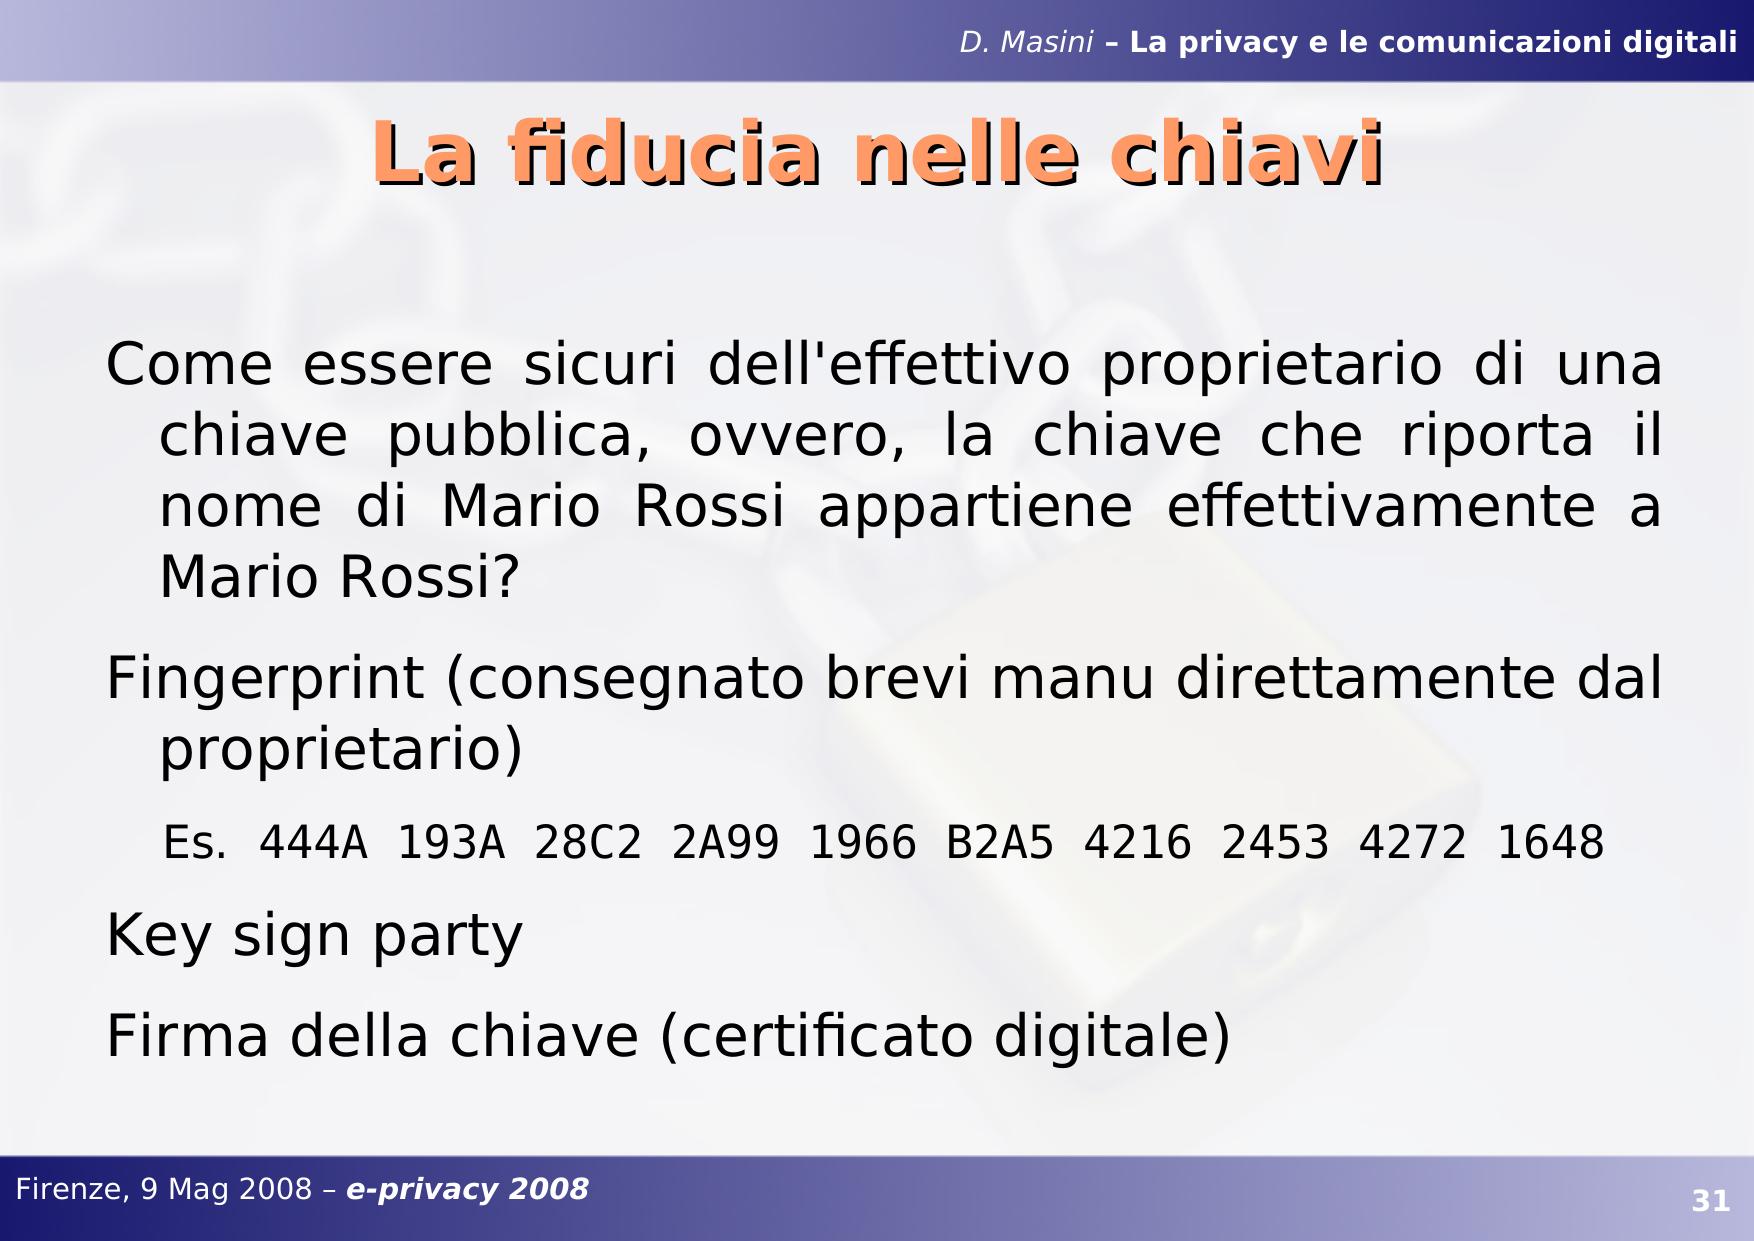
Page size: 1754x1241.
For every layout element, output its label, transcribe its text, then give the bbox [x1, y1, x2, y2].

title La fiducia nelle chiavi [87, 49, 1667, 257]
text_box Come essere sicuri dell'effettivo proprietario di una chiave pubblica, ovvero, la chiave che riporta il nome di Mario Rossi appartiene effettivamente a Mario Rossi? Fingerprint (consegnato brevi manu direttamente dal proprietario) Es. 444A 193A 28C2 2A99 1966 B2A5 4216 2453 4272 1648 Key sign party Firma della chiave (certificato digitale) [87, 289, 1667, 1108]
picture [0, 0, 1754, 1241]
